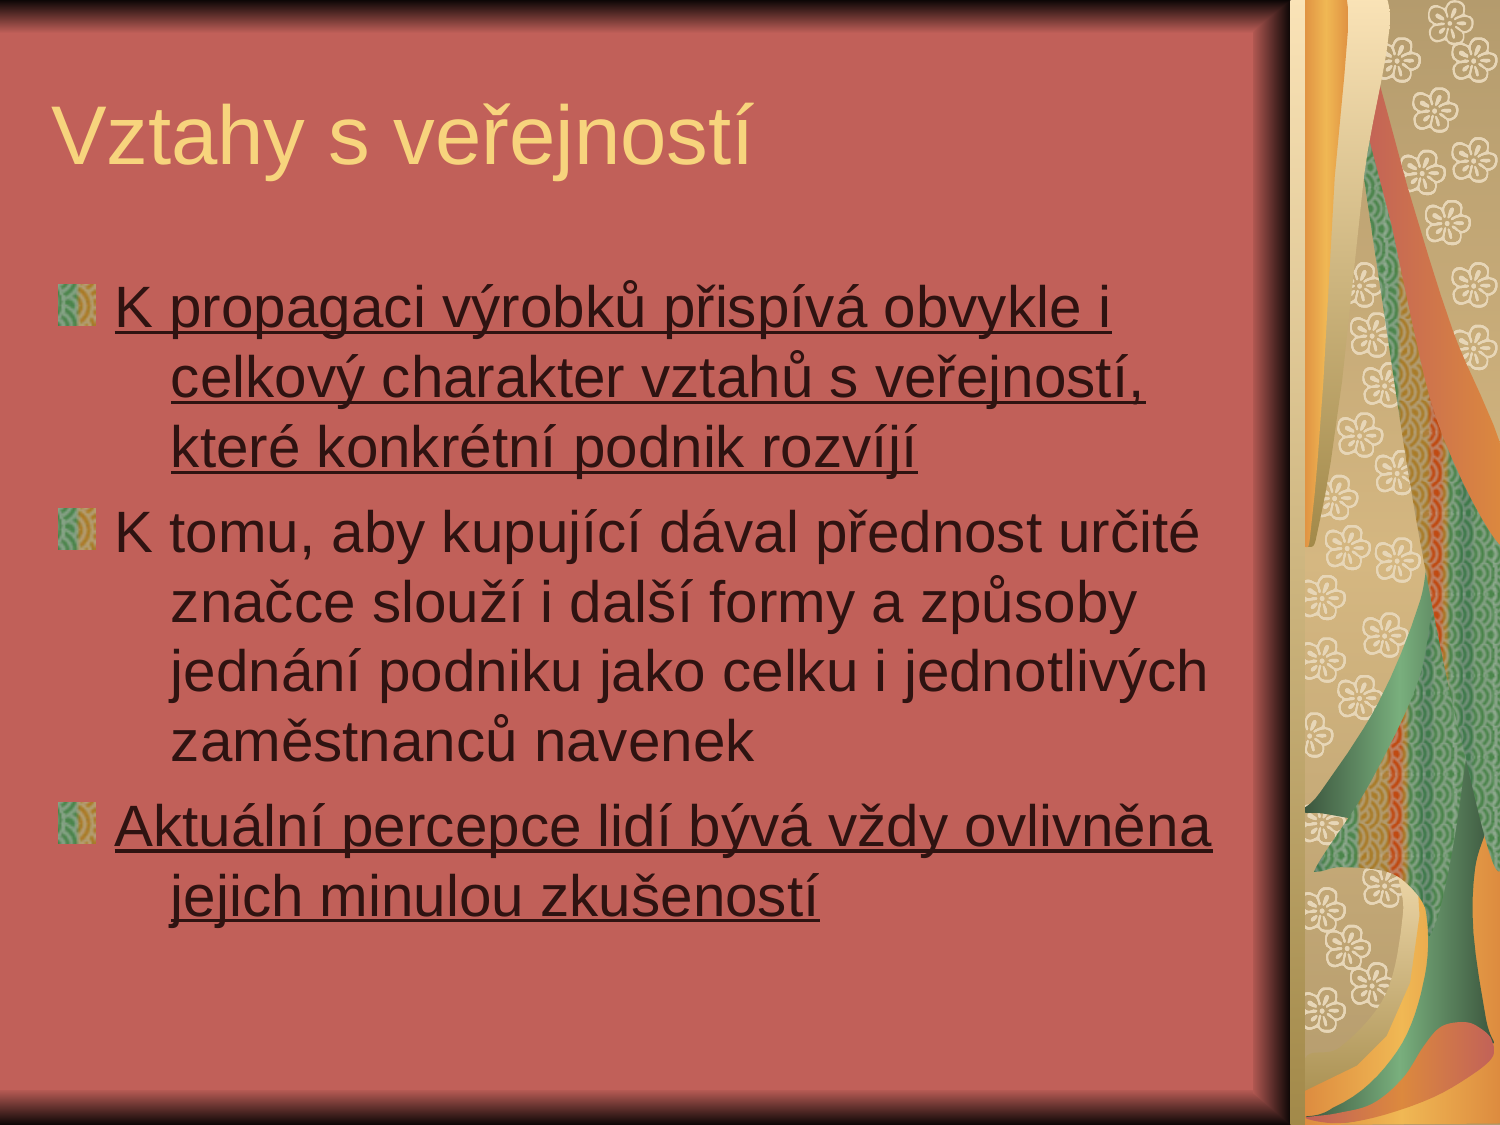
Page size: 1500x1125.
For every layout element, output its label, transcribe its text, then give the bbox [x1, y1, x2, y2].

title Vztahy s veřejností [35, 37, 1263, 225]
list K propagaci výrobků přispívá obvykle i celkový charakter vztahů s veřejností, které konkrétní podnik rozvíjí K tomu, aby kupující dával přednost určité značce slouží i další formy a způsoby jednání podniku jako celku i jednotlivých zaměstnanců navenek Aktuální percepce lidí bývá vždy ovlivněna jejich minulou zkušeností [43, 262, 1255, 1001]
